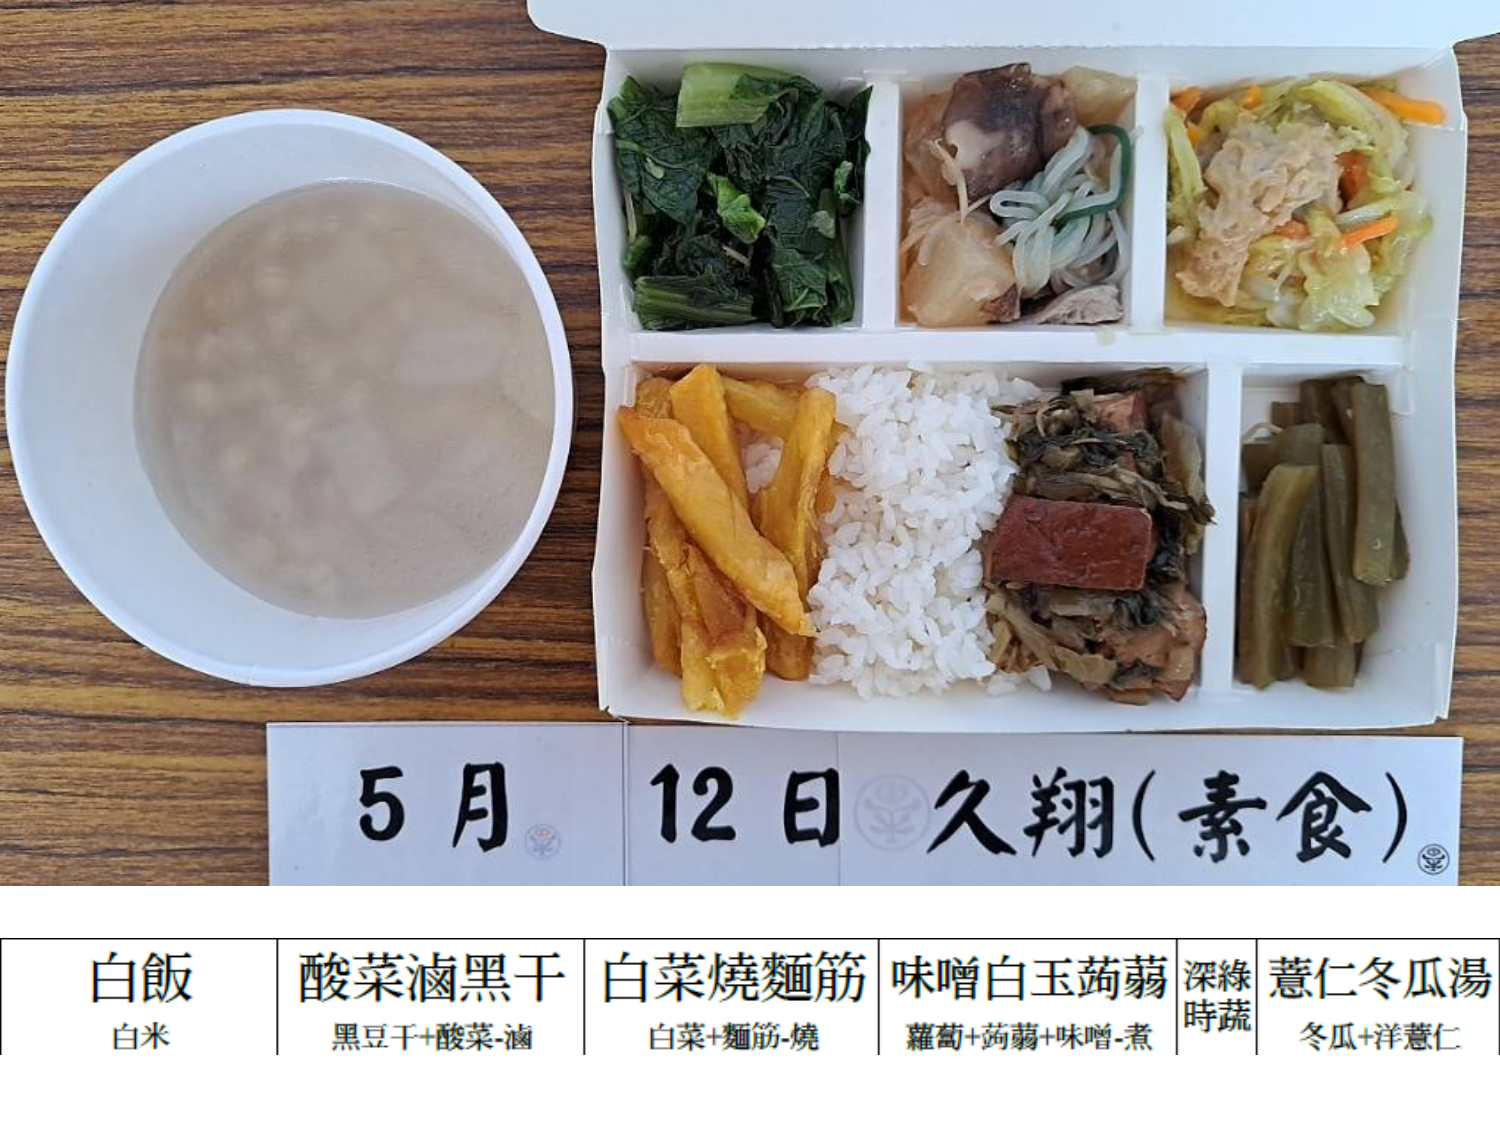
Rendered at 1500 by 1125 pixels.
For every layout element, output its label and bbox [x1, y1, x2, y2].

picture [0, 938, 1500, 1055]
picture [0, 0, 1500, 886]
